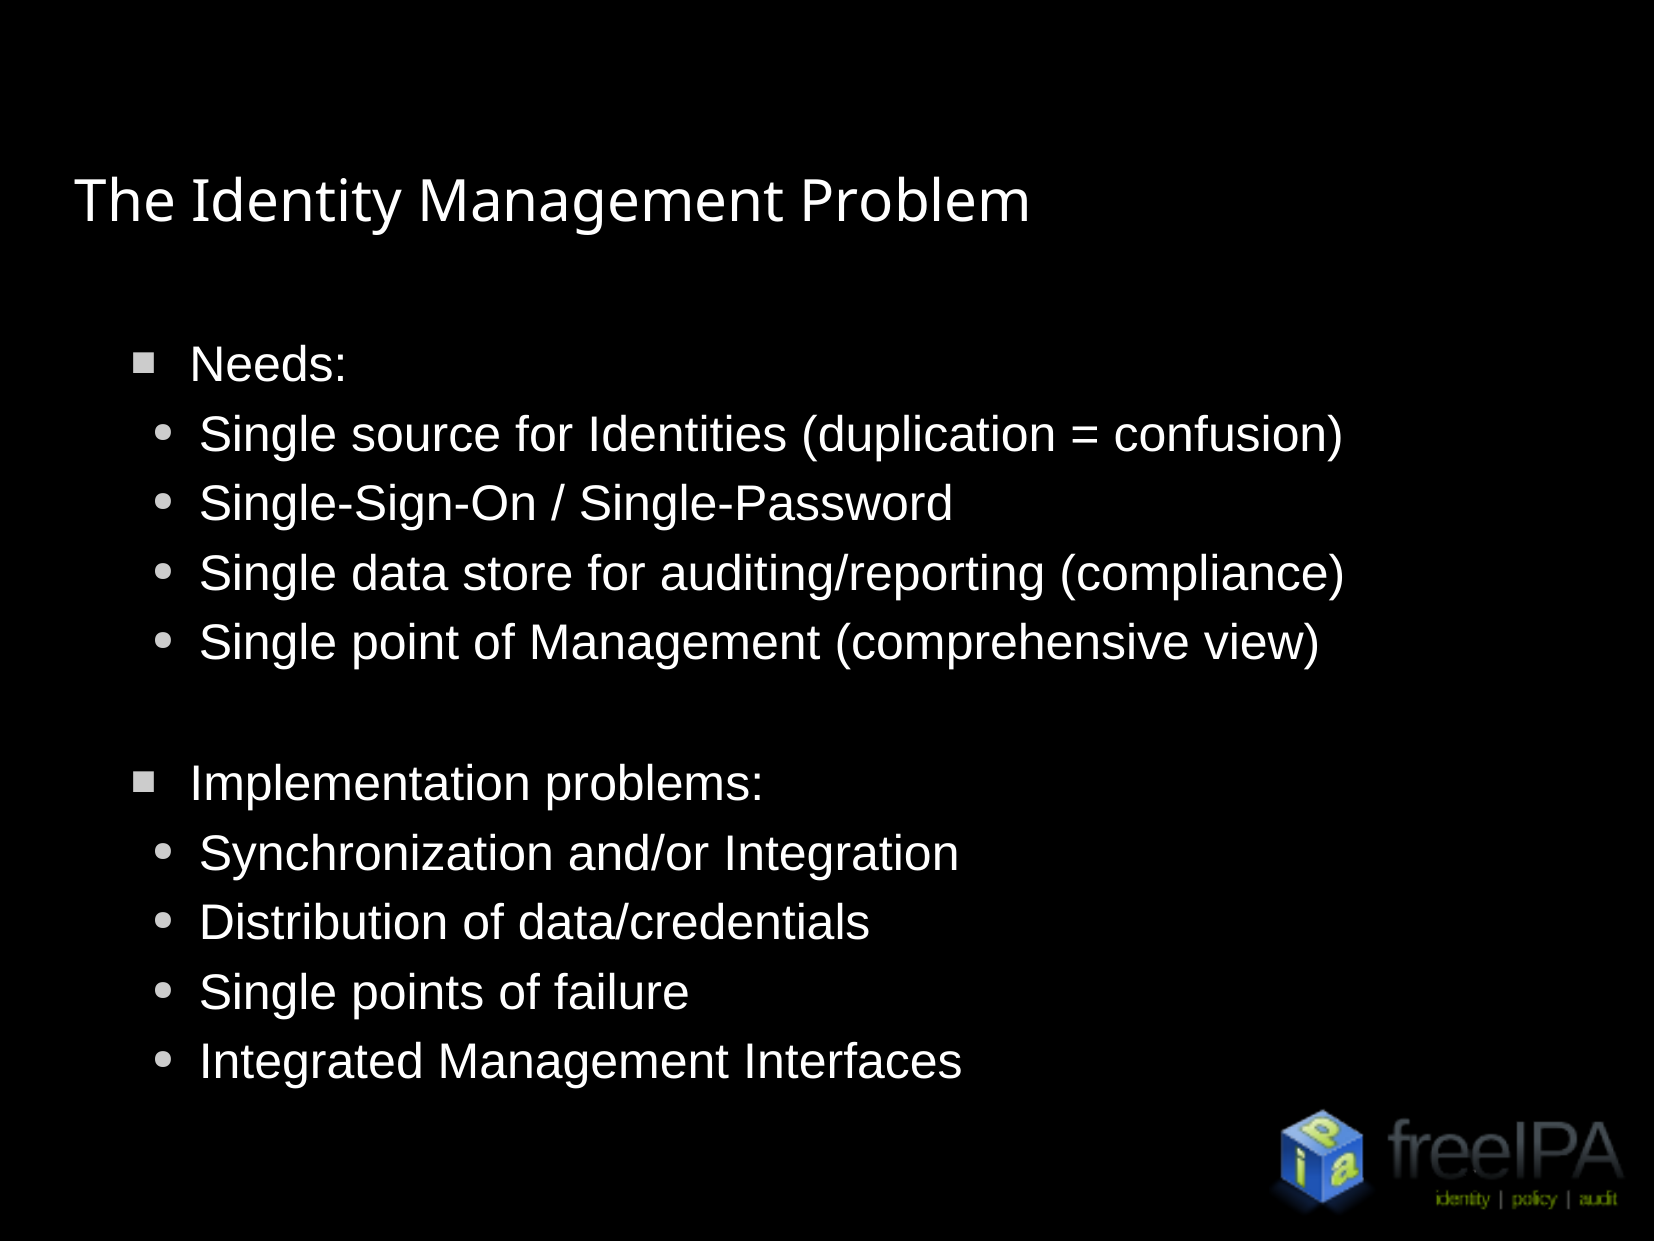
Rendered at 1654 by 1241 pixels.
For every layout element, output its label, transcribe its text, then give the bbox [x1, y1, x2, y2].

picture [1269, 1105, 1634, 1220]
list Needs: Single source for Identities (duplication = confusion) Single-Sign-On / Single-Password Single data store for auditing/reporting (compliance) Single point of Management (comprehensive view) Implementation problems: Synchronization and/or Integration Distribution of data/credentials Single points of failure Integrated Management Interfaces [77, 264, 1500, 1174]
title The Identity Management Problem [74, 95, 1506, 303]
